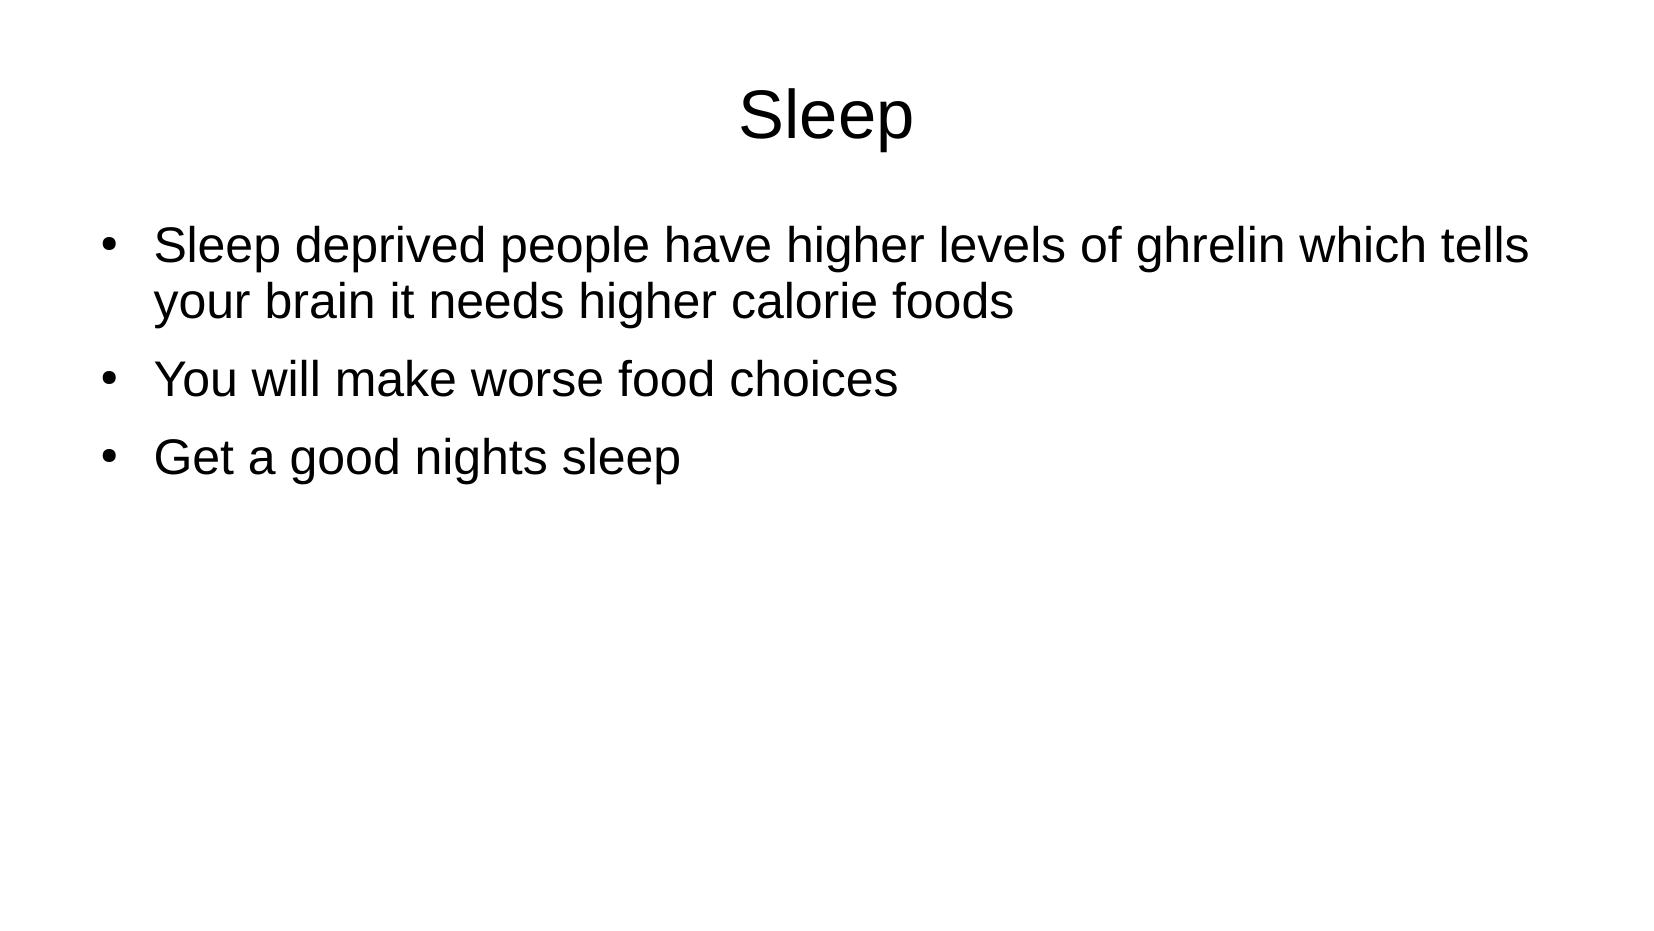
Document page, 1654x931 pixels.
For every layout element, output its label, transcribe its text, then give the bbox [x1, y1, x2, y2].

list Sleep deprived people have higher levels of ghrelin which tells your brain it needs higher calorie foods You will make worse food choices Get a good nights sleep [82, 217, 1571, 758]
title Sleep [82, 37, 1571, 193]
